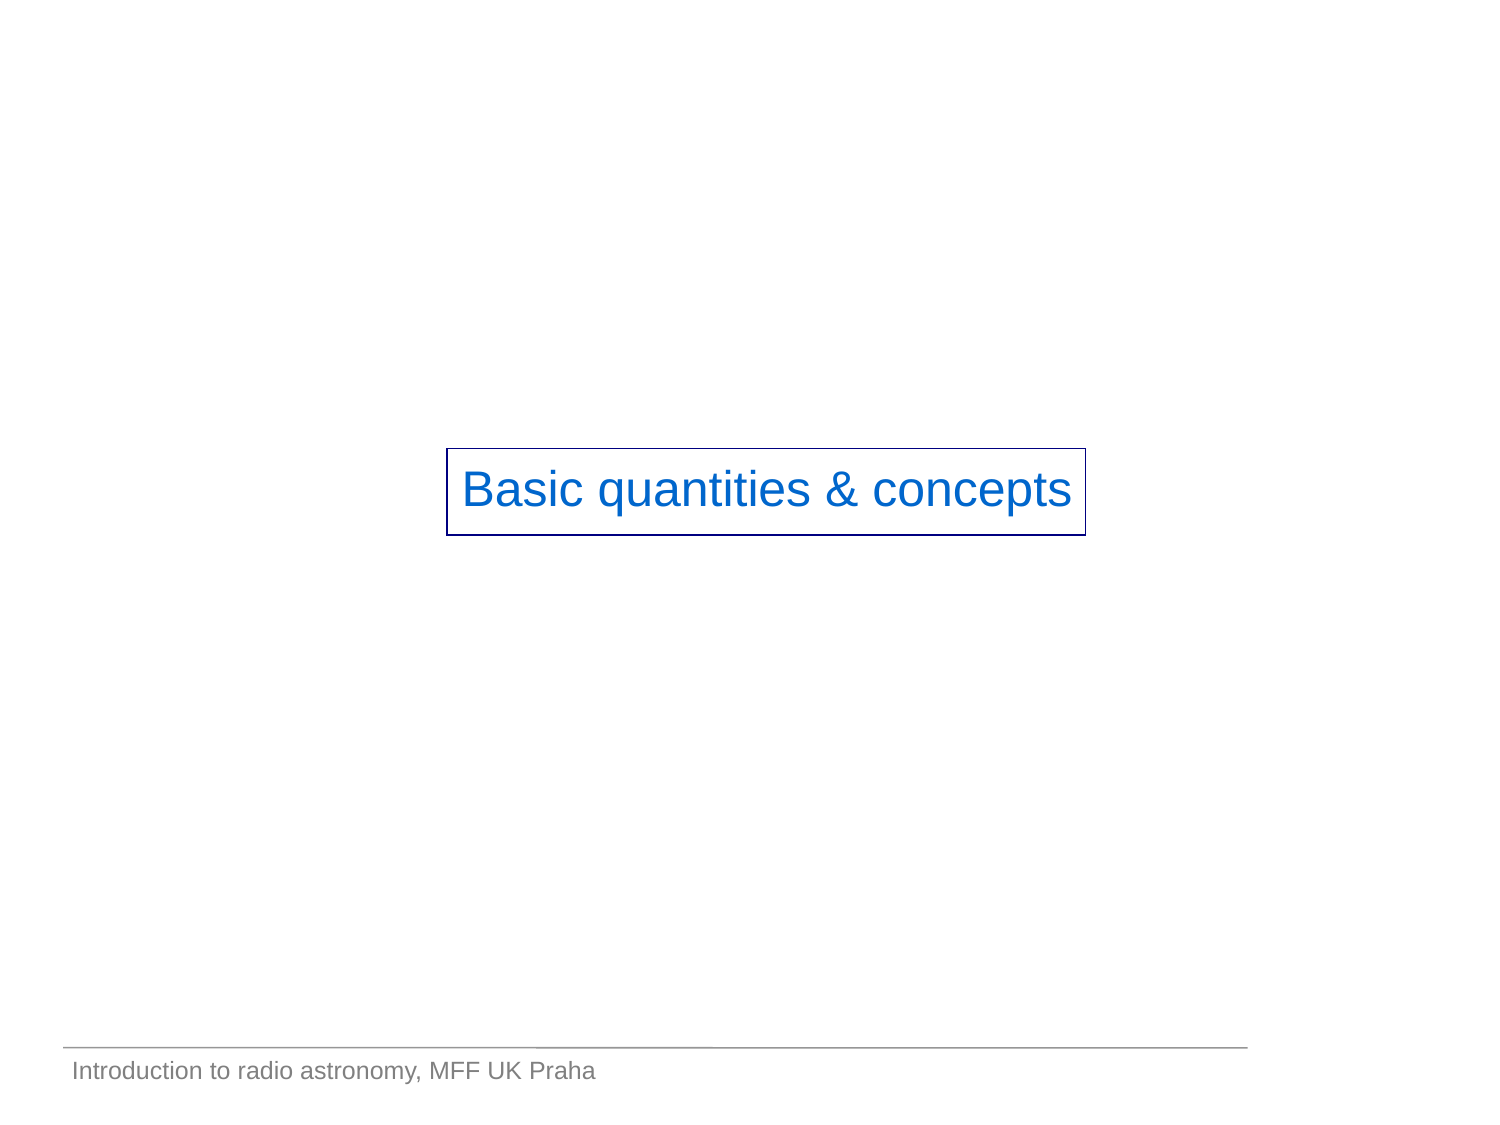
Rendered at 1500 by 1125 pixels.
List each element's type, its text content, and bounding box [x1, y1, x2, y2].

text_box Basic quantities & concepts [446, 448, 1086, 535]
